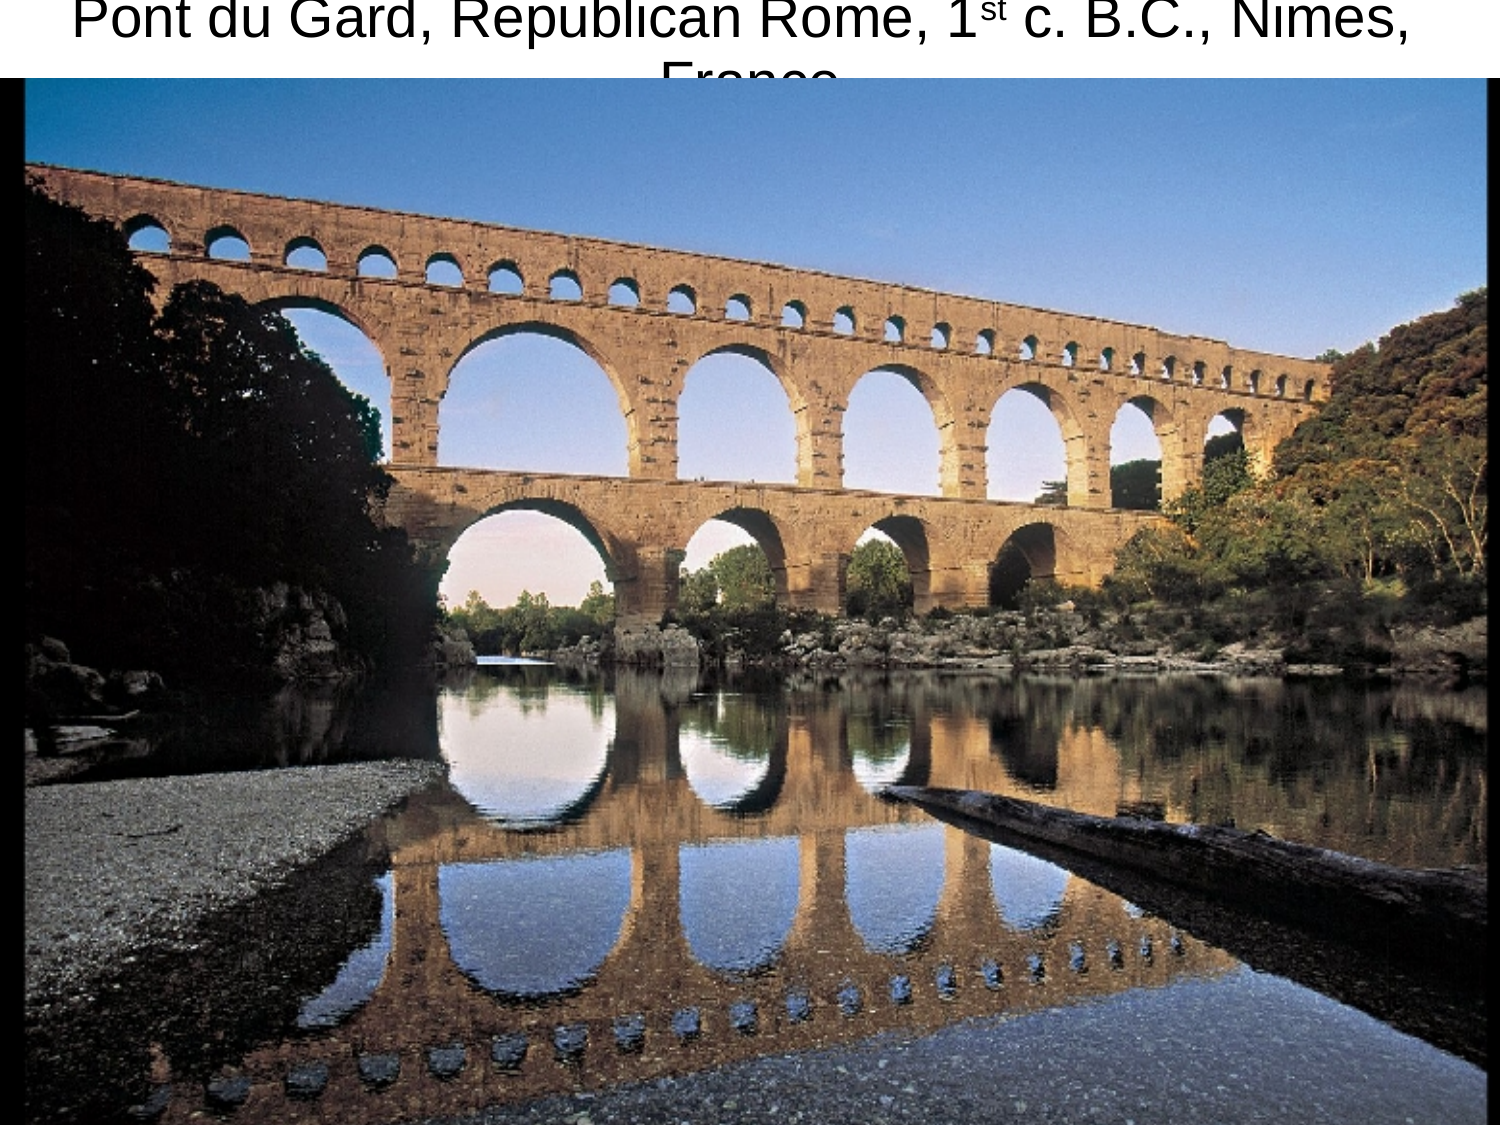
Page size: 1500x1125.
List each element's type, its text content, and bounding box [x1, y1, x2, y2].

picture [0, 78, 1500, 1125]
title Pont du Gard, Republican Rome, 1st c. B.C., Nimes, France [0, 0, 1500, 78]
